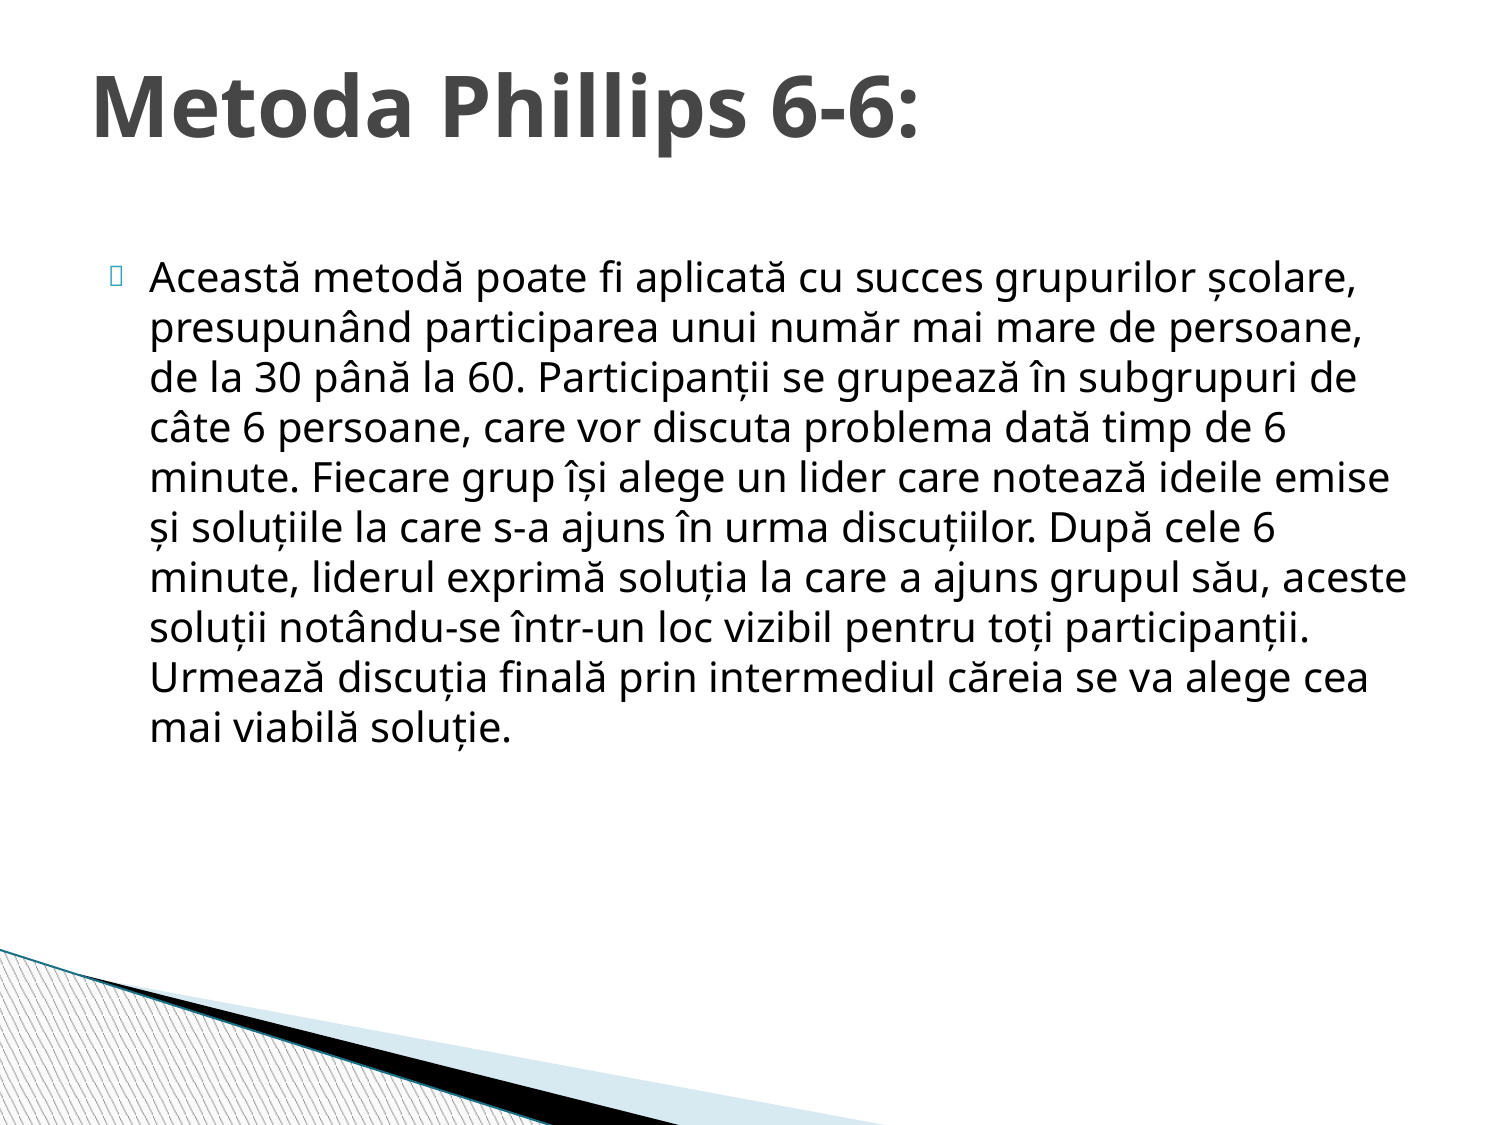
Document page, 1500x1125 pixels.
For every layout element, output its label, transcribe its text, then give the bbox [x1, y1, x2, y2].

title Metoda Phillips 6-6: [75, 45, 1425, 233]
picture [0, 952, 543, 1125]
list Această metodă poate fi aplicată cu succes grupurilor școlare, presupunând participarea unui număr mai mare de persoane, de la 30 până la 60. Participanții se grupează în subgrupuri de câte 6 persoane, care vor discuta problema dată timp de 6 minute. Fiecare grup își alege un lider care notează ideile emise și soluțiile la care s-a ajuns în urma discuțiilor. După cele 6 minute, liderul exprimă soluția la care a ajuns grupul său, aceste soluții notându-se într-un loc vizibil pentru toți participanții. Urmează discuția finală prin intermediul căreia se va alege cea mai viabilă soluție. [75, 243, 1425, 986]
